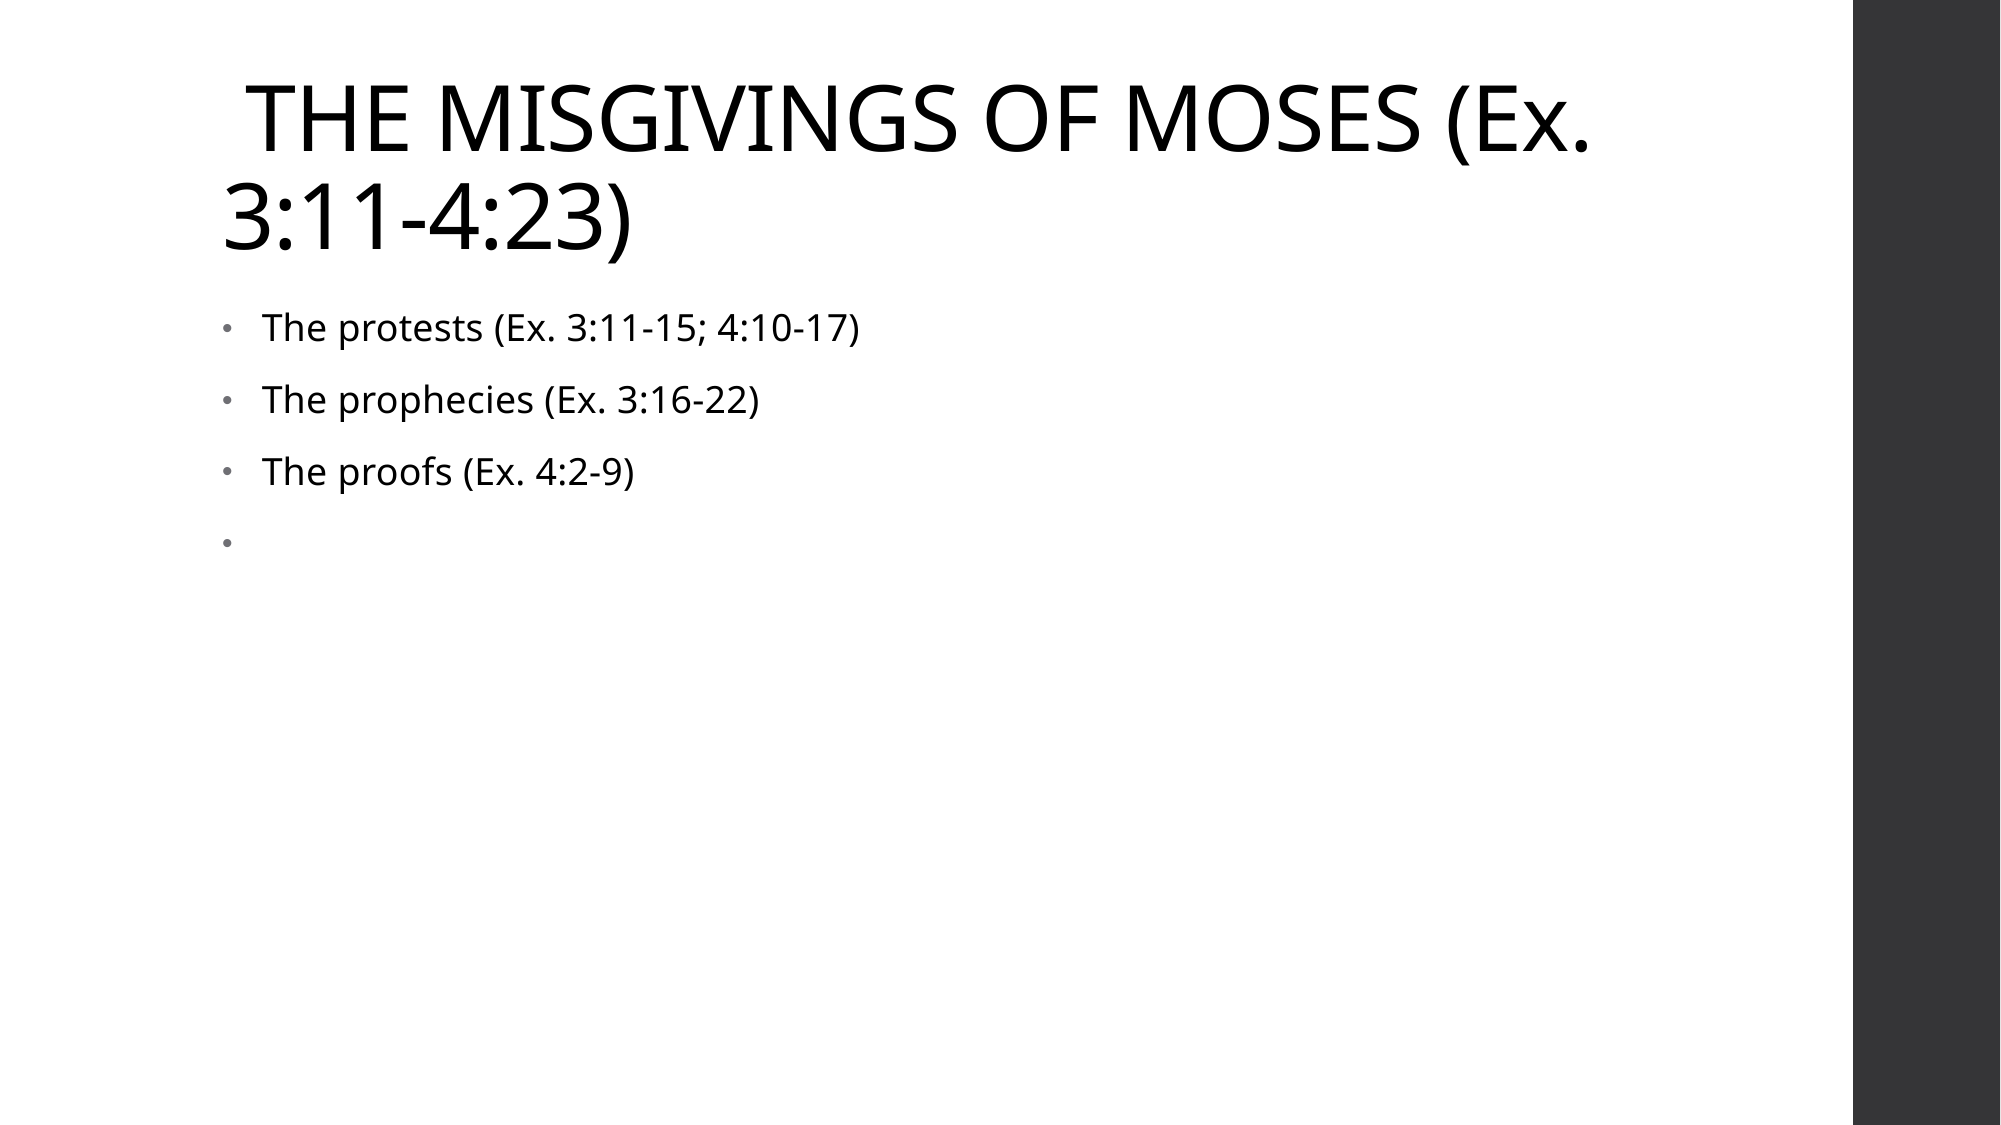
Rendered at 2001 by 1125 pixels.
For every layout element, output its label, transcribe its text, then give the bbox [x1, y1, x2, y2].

title THE MISGIVINGS OF MOSES (Ex. 3:11-4:23) [206, 60, 1797, 278]
list The protests (Ex. 3:11-15; 4:10-17) The prophecies (Ex. 3:16-22) The proofs (Ex. 4:2-9) [206, 299, 1617, 1014]
